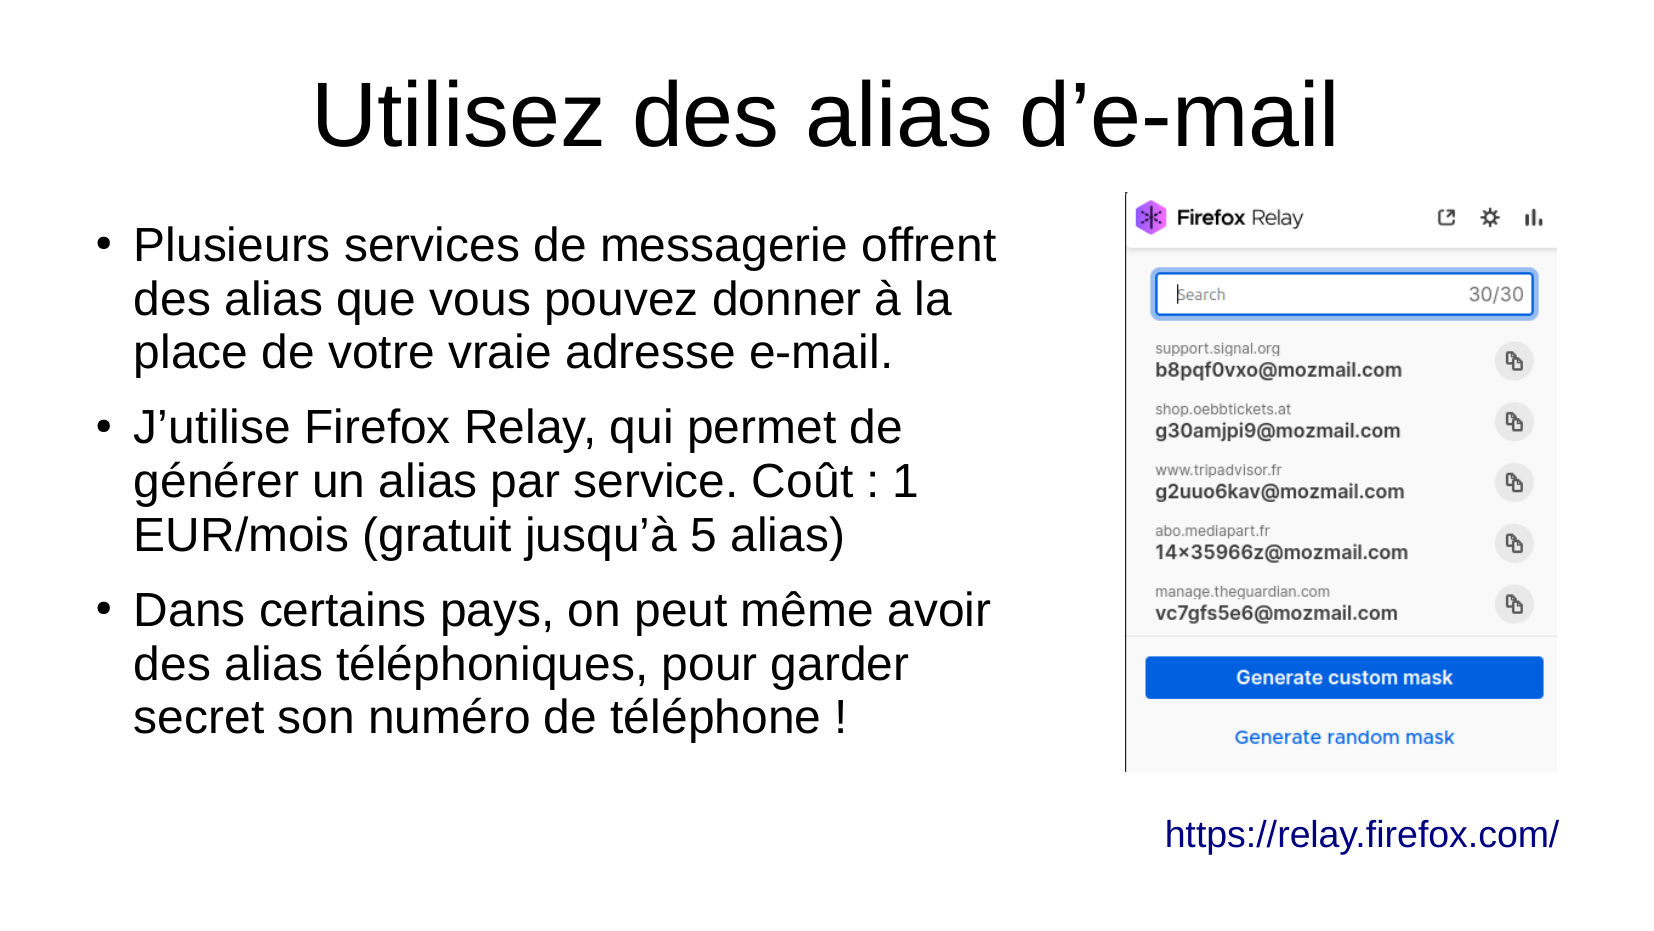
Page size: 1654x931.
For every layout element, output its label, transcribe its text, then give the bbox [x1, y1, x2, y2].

picture [1125, 192, 1557, 772]
text_box https://relay.firefox.com/ [1150, 805, 1576, 863]
title Utilisez des alias d’e-mail [82, 37, 1571, 193]
list Plusieurs services de messagerie offrent des alias que vous pouvez donner à la place de votre vraie adresse e-mail. J’utilise Firefox Relay, qui permet de générer un alias par service. Coût : 1 EUR/mois (gratuit jusqu’à 5 alias) Dans certains pays, on peut même avoir des alias téléphoniques, pour garder secret son numéro de téléphone ! [82, 217, 1051, 758]
